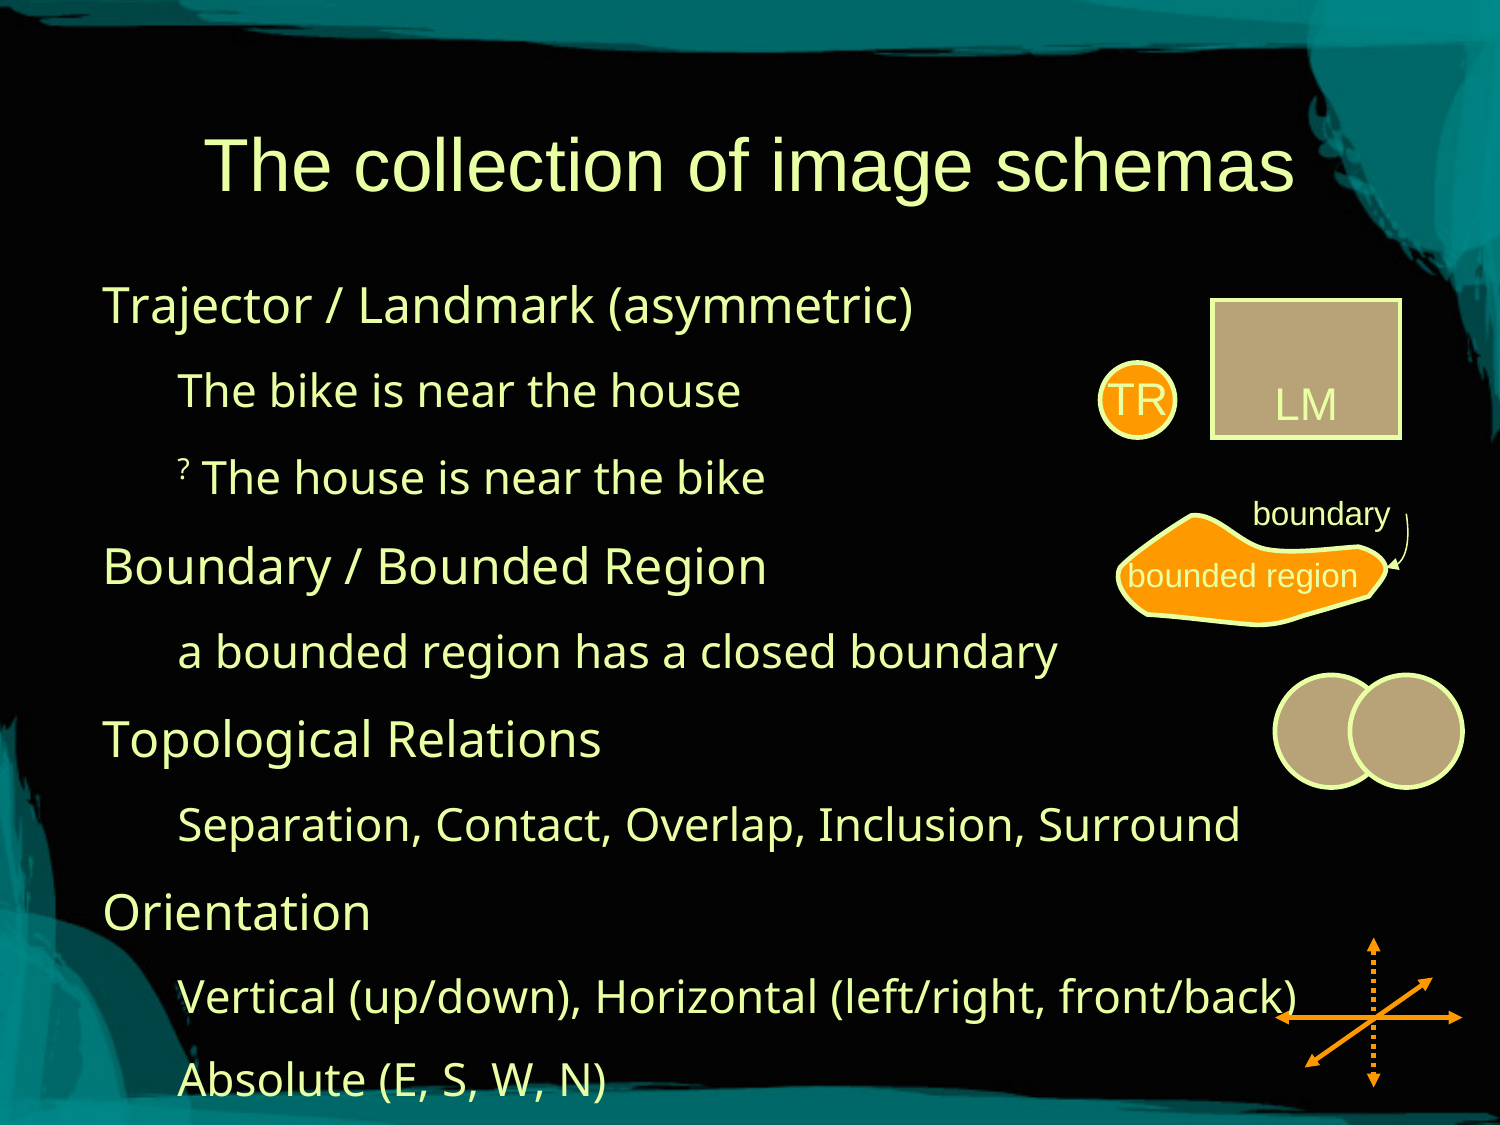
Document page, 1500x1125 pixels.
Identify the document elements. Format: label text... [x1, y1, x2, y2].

text_box [1132, 603, 1347, 625]
title The collection of image schemas [87, 69, 1413, 262]
text_box boundary [1237, 487, 1407, 540]
text_box bounded region [1112, 549, 1374, 603]
list Trajector / Landmark (asymmetric) The bike is near the house ? The house is near the bike Boundary / Bounded Region a bounded region has a closed boundary Topological Relations Separation, Contact, Overlap, Inclusion, Surround Orientation Vertical (up/down), Horizontal (left/right, front/back) Absolute (E, S, W, N) [87, 262, 1413, 1125]
text_box [1374, 553, 1386, 590]
text_box LM [1212, 299, 1400, 438]
text_box [1274, 674, 1463, 788]
picture [0, 0, 1500, 1125]
text_box TR [1100, 362, 1176, 438]
text_box [1141, 515, 1266, 549]
